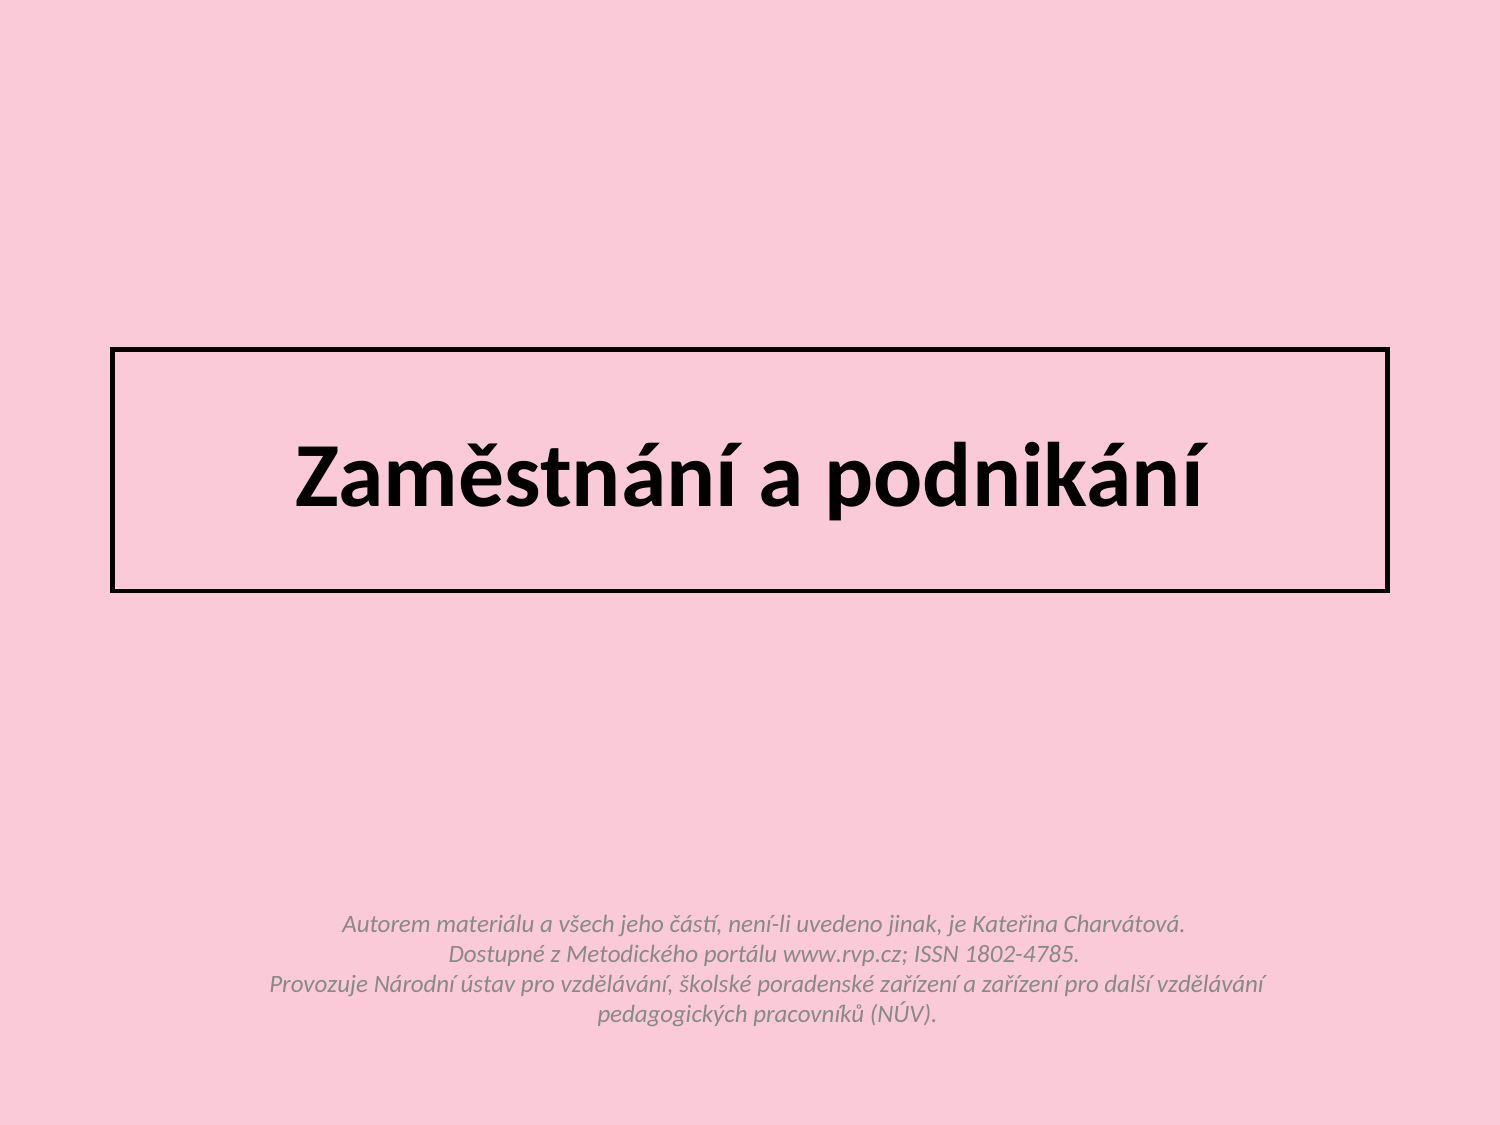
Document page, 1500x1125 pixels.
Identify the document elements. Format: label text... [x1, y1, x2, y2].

title Zaměstnání a podnikání [112, 349, 1388, 591]
text_box Autorem materiálu a všech jeho částí, není-li uvedeno jinak, je Kateřina Charvátová. Dostupné z Metodického portálu www.rvp.cz; ISSN 1802-4785. Provozuje Národní ústav pro vzdělávání, školské poradenské zařízení a zařízení pro další vzdělávání pedagogických pracovníků (NÚV). [183, 952, 1353, 1013]
